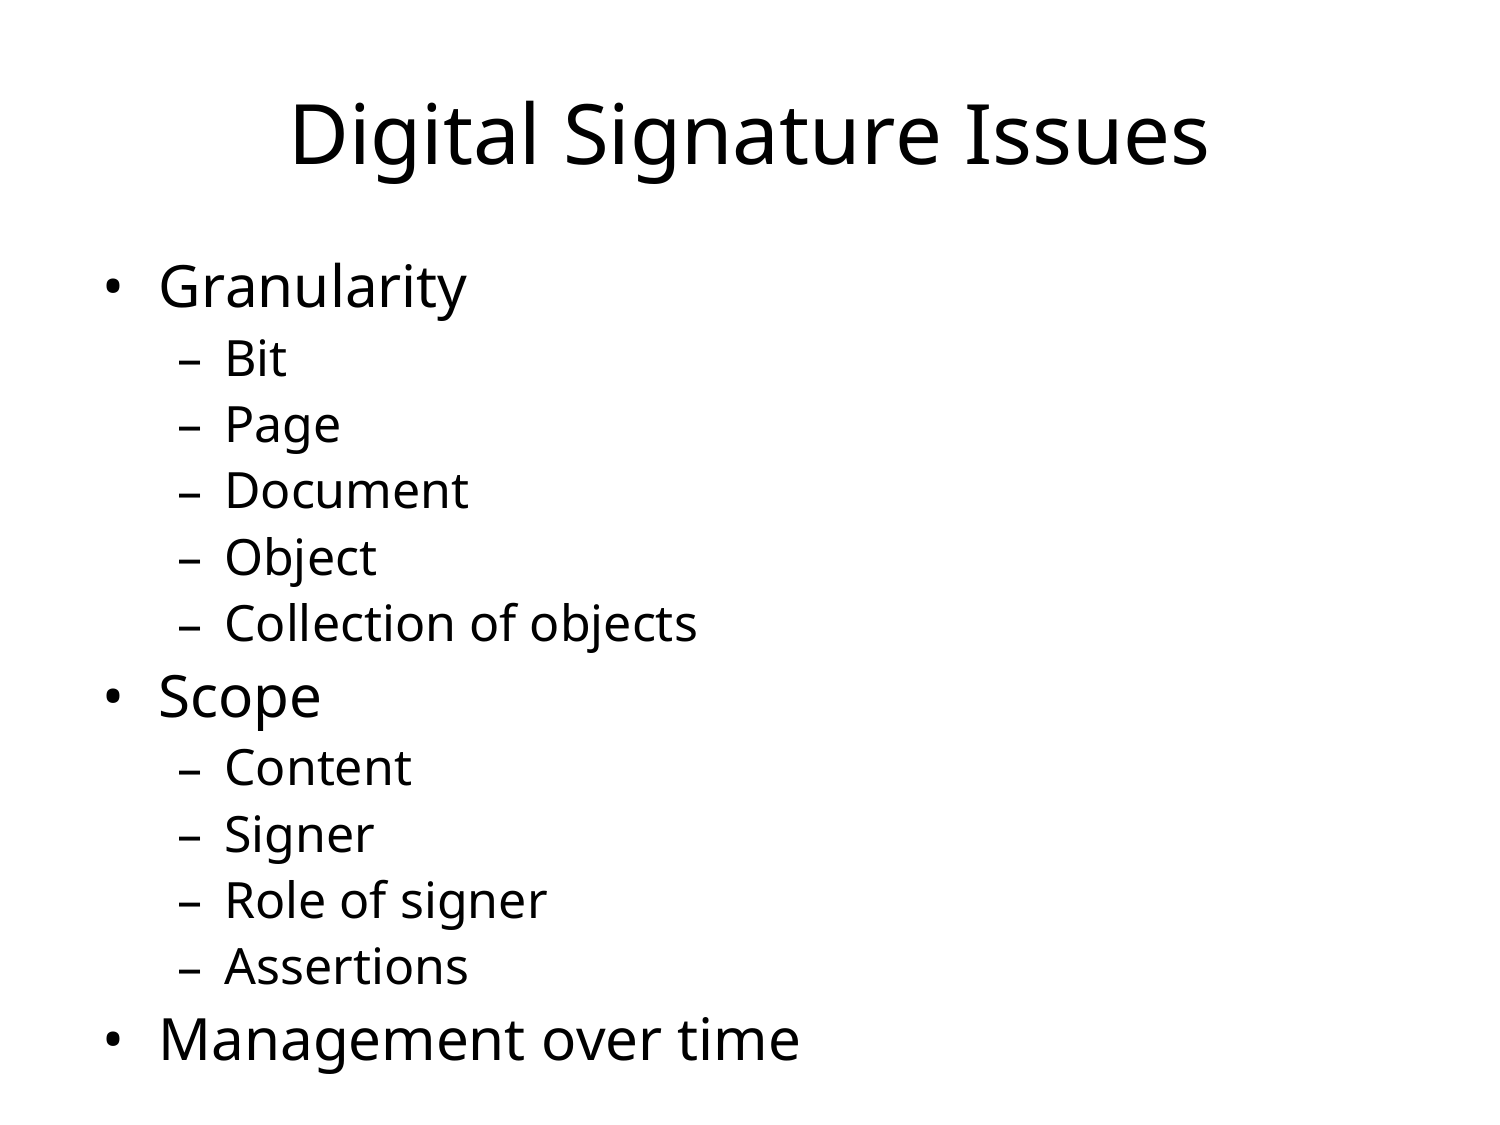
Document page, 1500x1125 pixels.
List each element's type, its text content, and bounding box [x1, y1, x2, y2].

list Granularity Bit Page Document Object Collection of objects Scope Content Signer Role of signer Assertions Management over time [87, 249, 1363, 1081]
title Digital Signature Issues [112, 37, 1388, 225]
